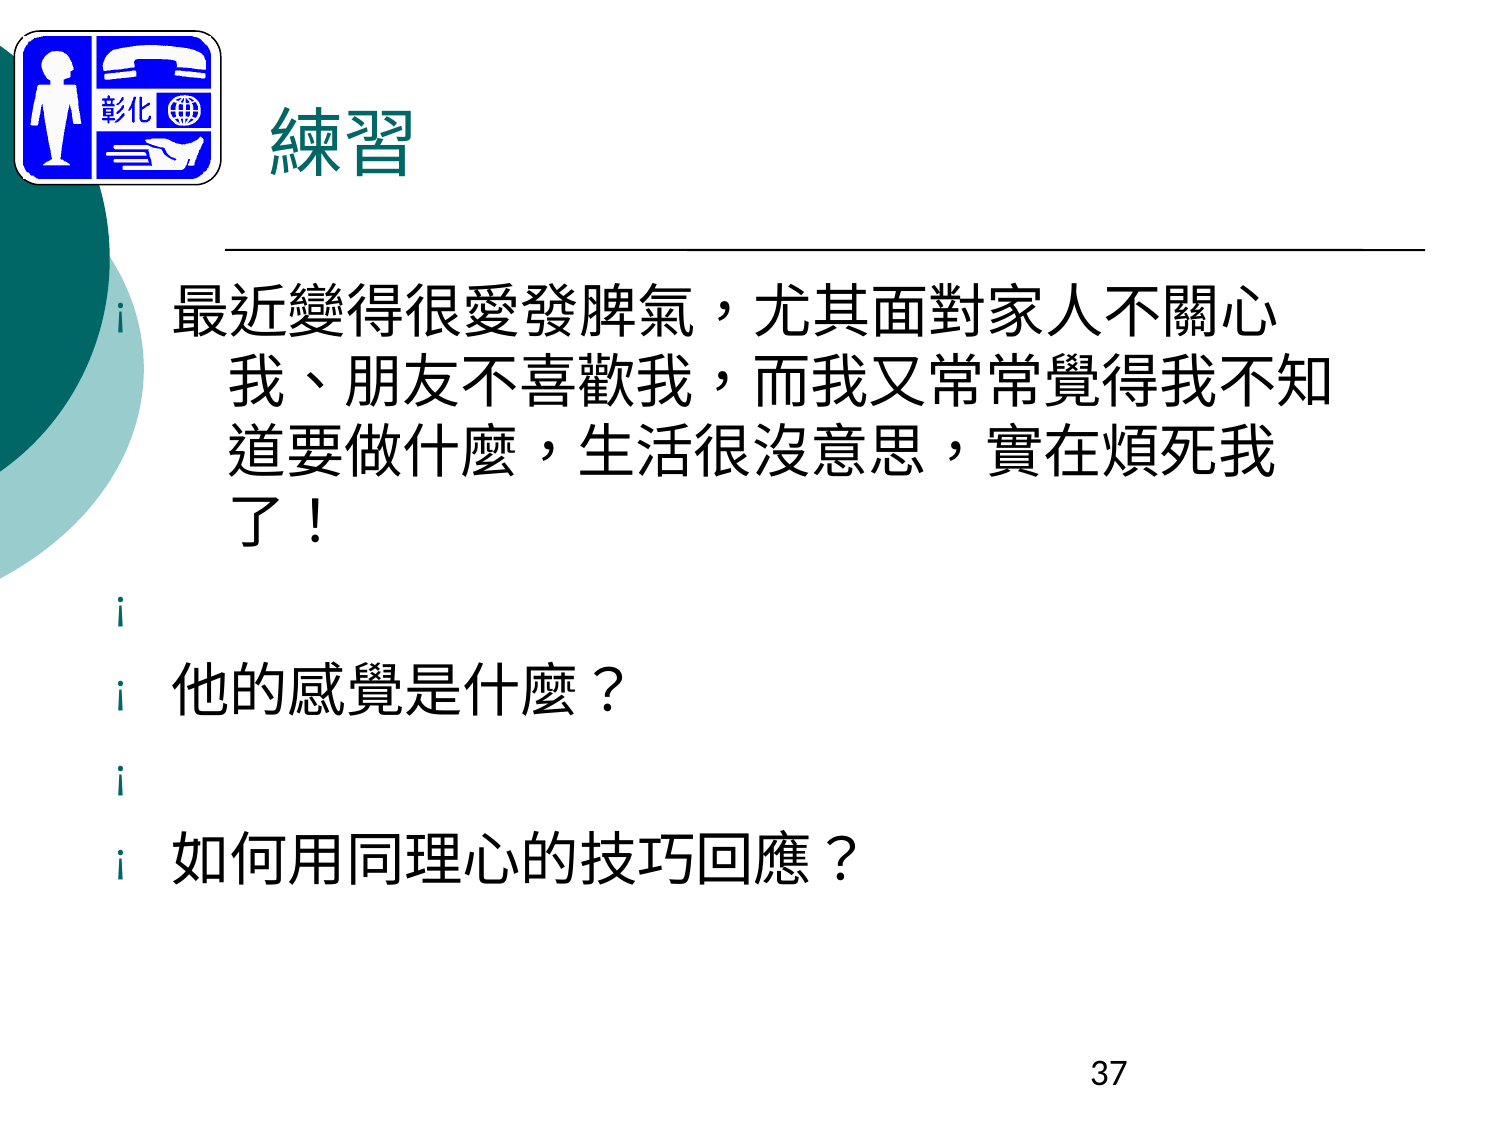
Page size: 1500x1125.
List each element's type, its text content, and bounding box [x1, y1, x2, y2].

list 最近變得很愛發脾氣，尤其面對家人不關心我、朋友不喜歡我，而我又常常覺得我不知道要做什麼，生活很沒意思，實在煩死我了！ 他的感覺是什麼？ 如何用同理心的技巧回應？ [100, 267, 1401, 993]
text_box [14, 37, 23, 179]
title 練習 [253, 42, 1324, 193]
text_box 37 [1074, 1025, 1426, 1101]
picture [23, 36, 211, 180]
text_box [24, 31, 221, 185]
